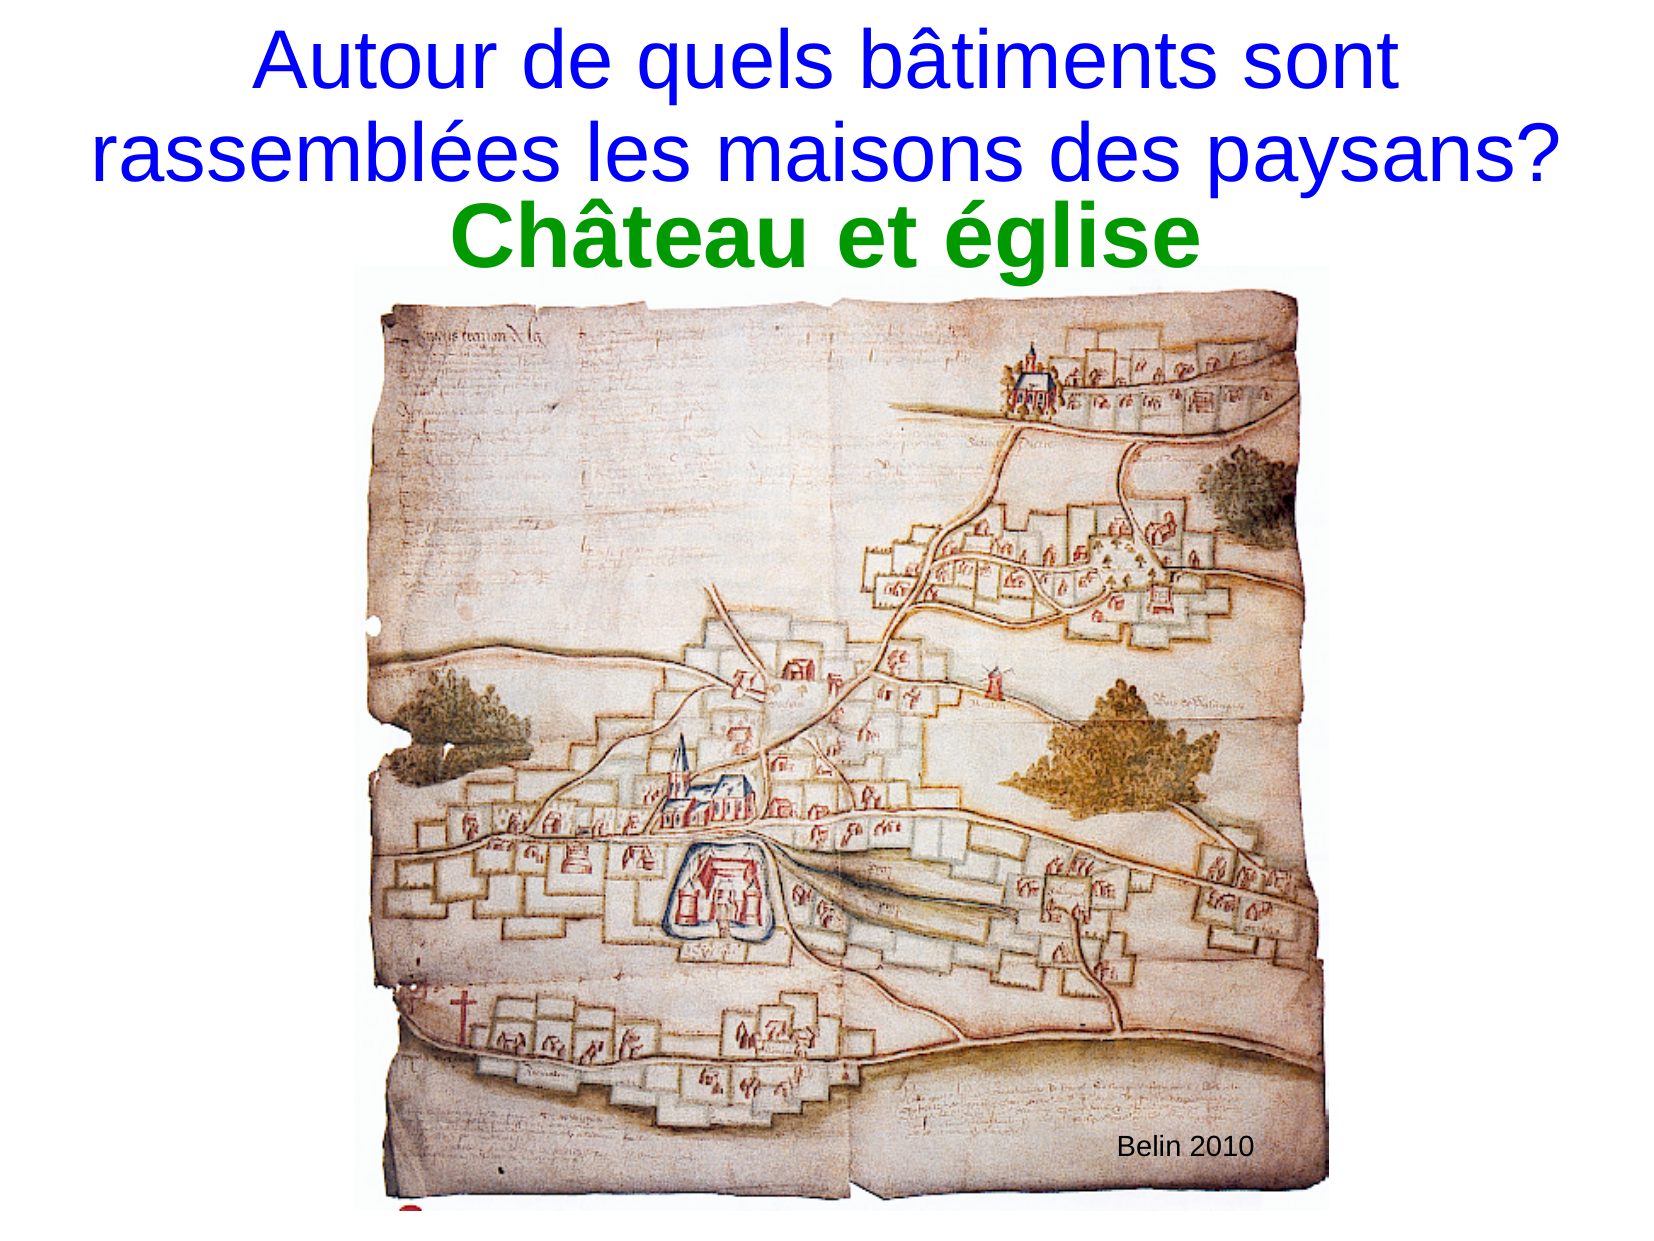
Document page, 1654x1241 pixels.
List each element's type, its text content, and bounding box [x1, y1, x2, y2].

text_box Château et église [59, 177, 1595, 325]
text_box Belin 2010 [1033, 1122, 1270, 1170]
picture [354, 325, 1329, 1211]
text_box Autour de quels bâtiments sont rassemblées les maisons des paysans? [59, 5, 1595, 177]
